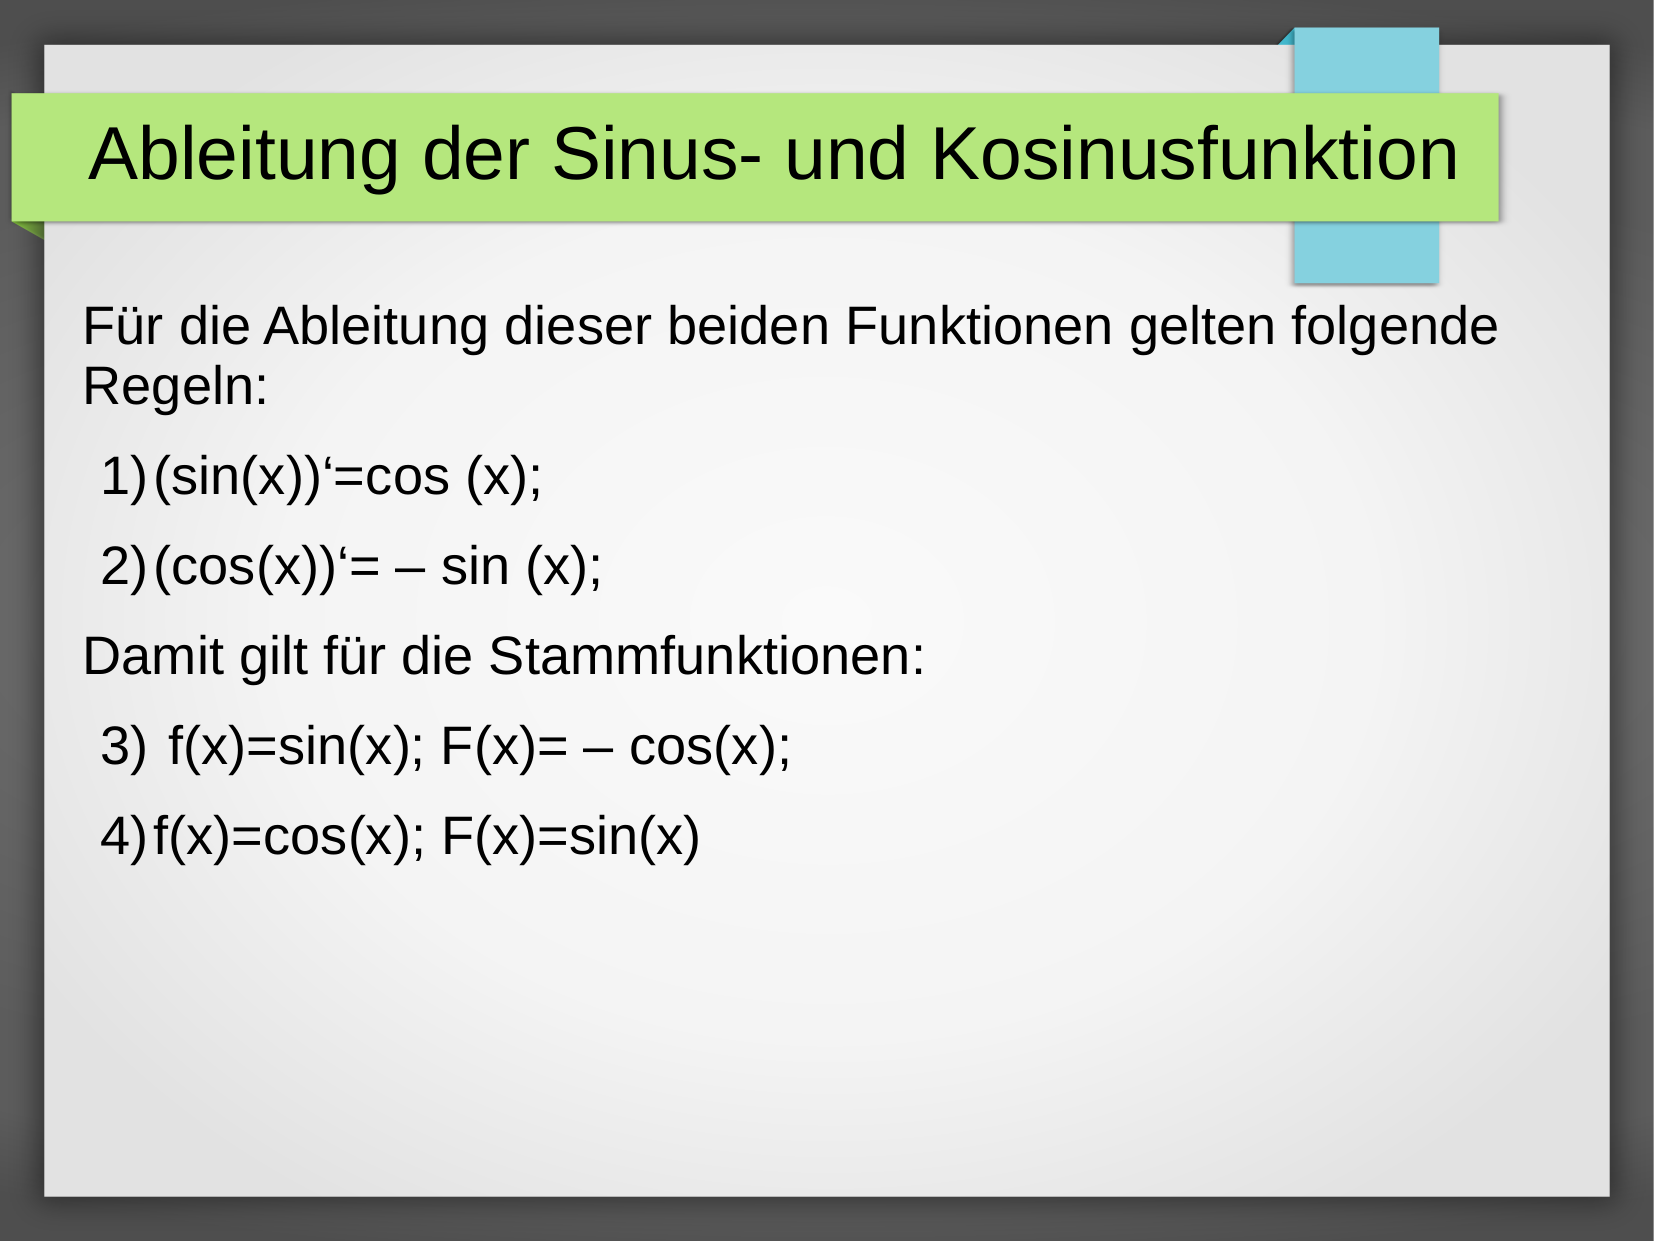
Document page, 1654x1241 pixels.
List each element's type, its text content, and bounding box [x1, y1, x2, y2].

title Ableitung der Sinus- und Kosinusfunktion [88, 69, 1518, 238]
list Für die Ableitung dieser beiden Funktionen gelten folgende Regeln: (sin(x))‘=cos (x); (cos(x))‘= – sin (x); Damit gilt für die Stammfunktionen: f(x)=sin(x); F(x)= – cos(x); f(x)=cos(x); F(x)=sin(x) [82, 295, 1571, 1015]
picture [0, 0, 1654, 1241]
